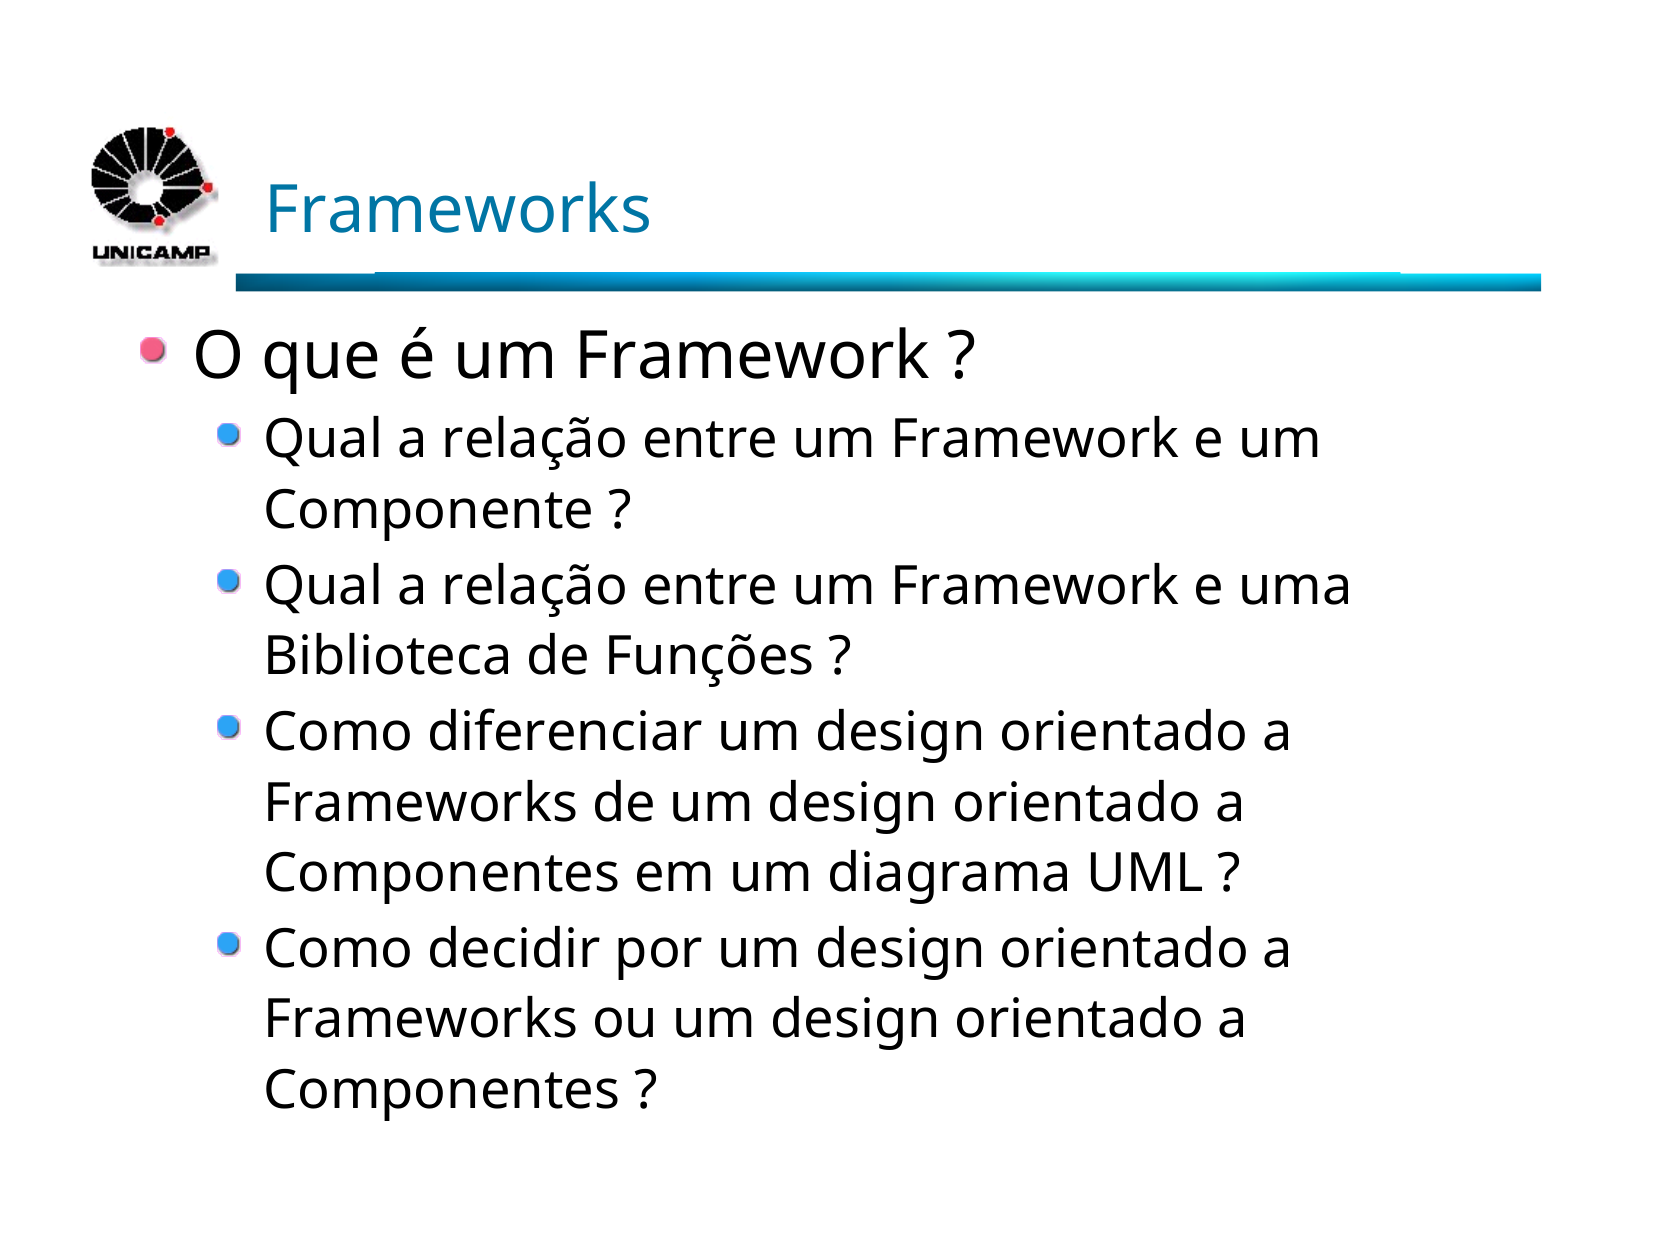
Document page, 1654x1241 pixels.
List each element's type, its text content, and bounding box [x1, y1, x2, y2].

picture [125, 272, 1654, 295]
title Frameworks [264, 57, 1534, 250]
list O que é um Framework ? Qual a relação entre um Framework e um Componente ? Qual a relação entre um Framework e uma Biblioteca de Funções ? Como diferenciar um design orientado a Frameworks de um design orientado a Componentes em um diagrama UML ? Como decidir por um design orientado a Frameworks ou um design orientado a Componentes ? [121, 309, 1534, 1167]
